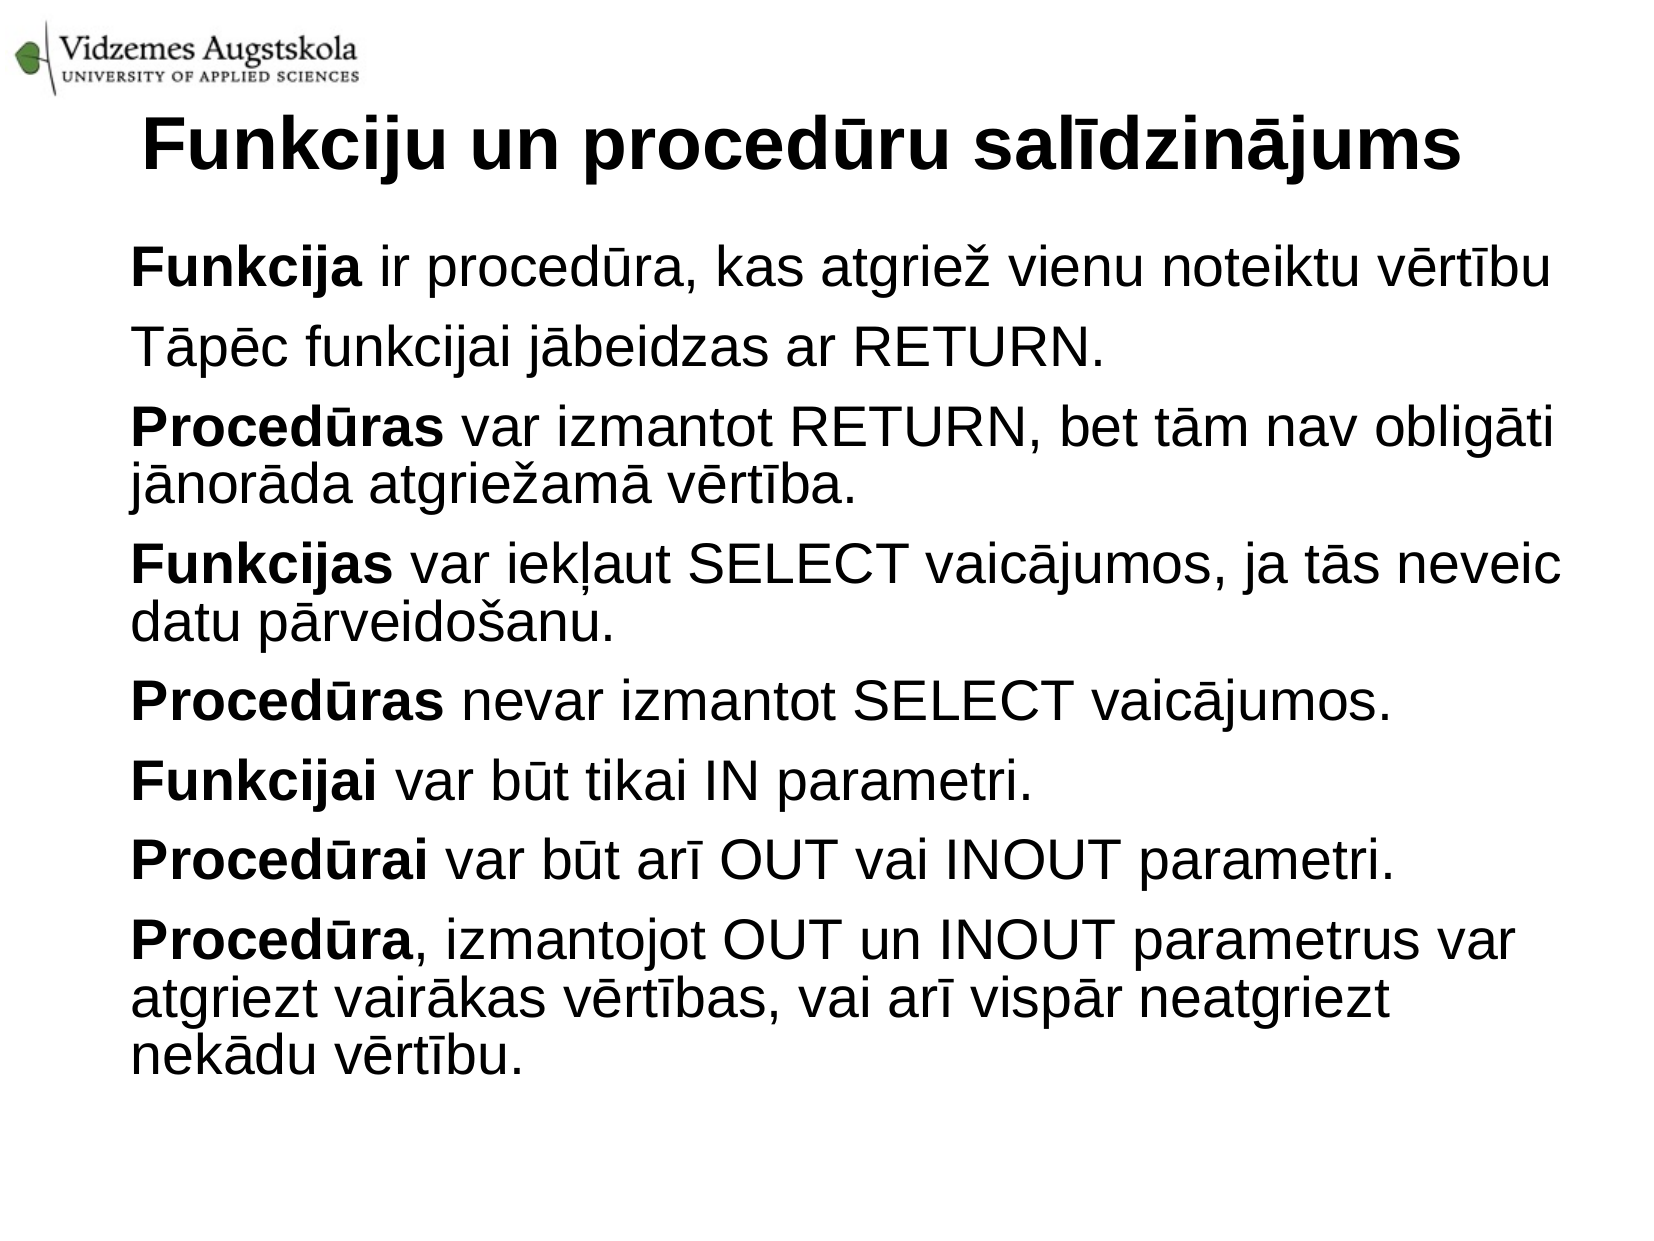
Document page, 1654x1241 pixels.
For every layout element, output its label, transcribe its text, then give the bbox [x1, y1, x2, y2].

picture [5, 2, 368, 113]
list Funkcija ir procedūra, kas atgriež vienu noteiktu vērtību Tāpēc funkcijai jābeidzas ar RETURN. Procedūras var izmantot RETURN, bet tām nav obligāti jānorāda atgriežamā vērtība. Funkcijas var iekļaut SELECT vaicājumos, ja tās neveic datu pārveidošanu. Procedūras nevar izmantot SELECT vaicājumos. Funkcijai var būt tikai IN parametri. Procedūrai var būt arī OUT vai INOUT parametri. Procedūra, izmantojot OUT un INOUT parametrus var atgriezt vairākas vērtības, vai arī vispār neatgriezt nekādu vērtību. [82, 236, 1569, 1107]
title Funkciju un procedūru salīdzinājums [94, 103, 1512, 188]
